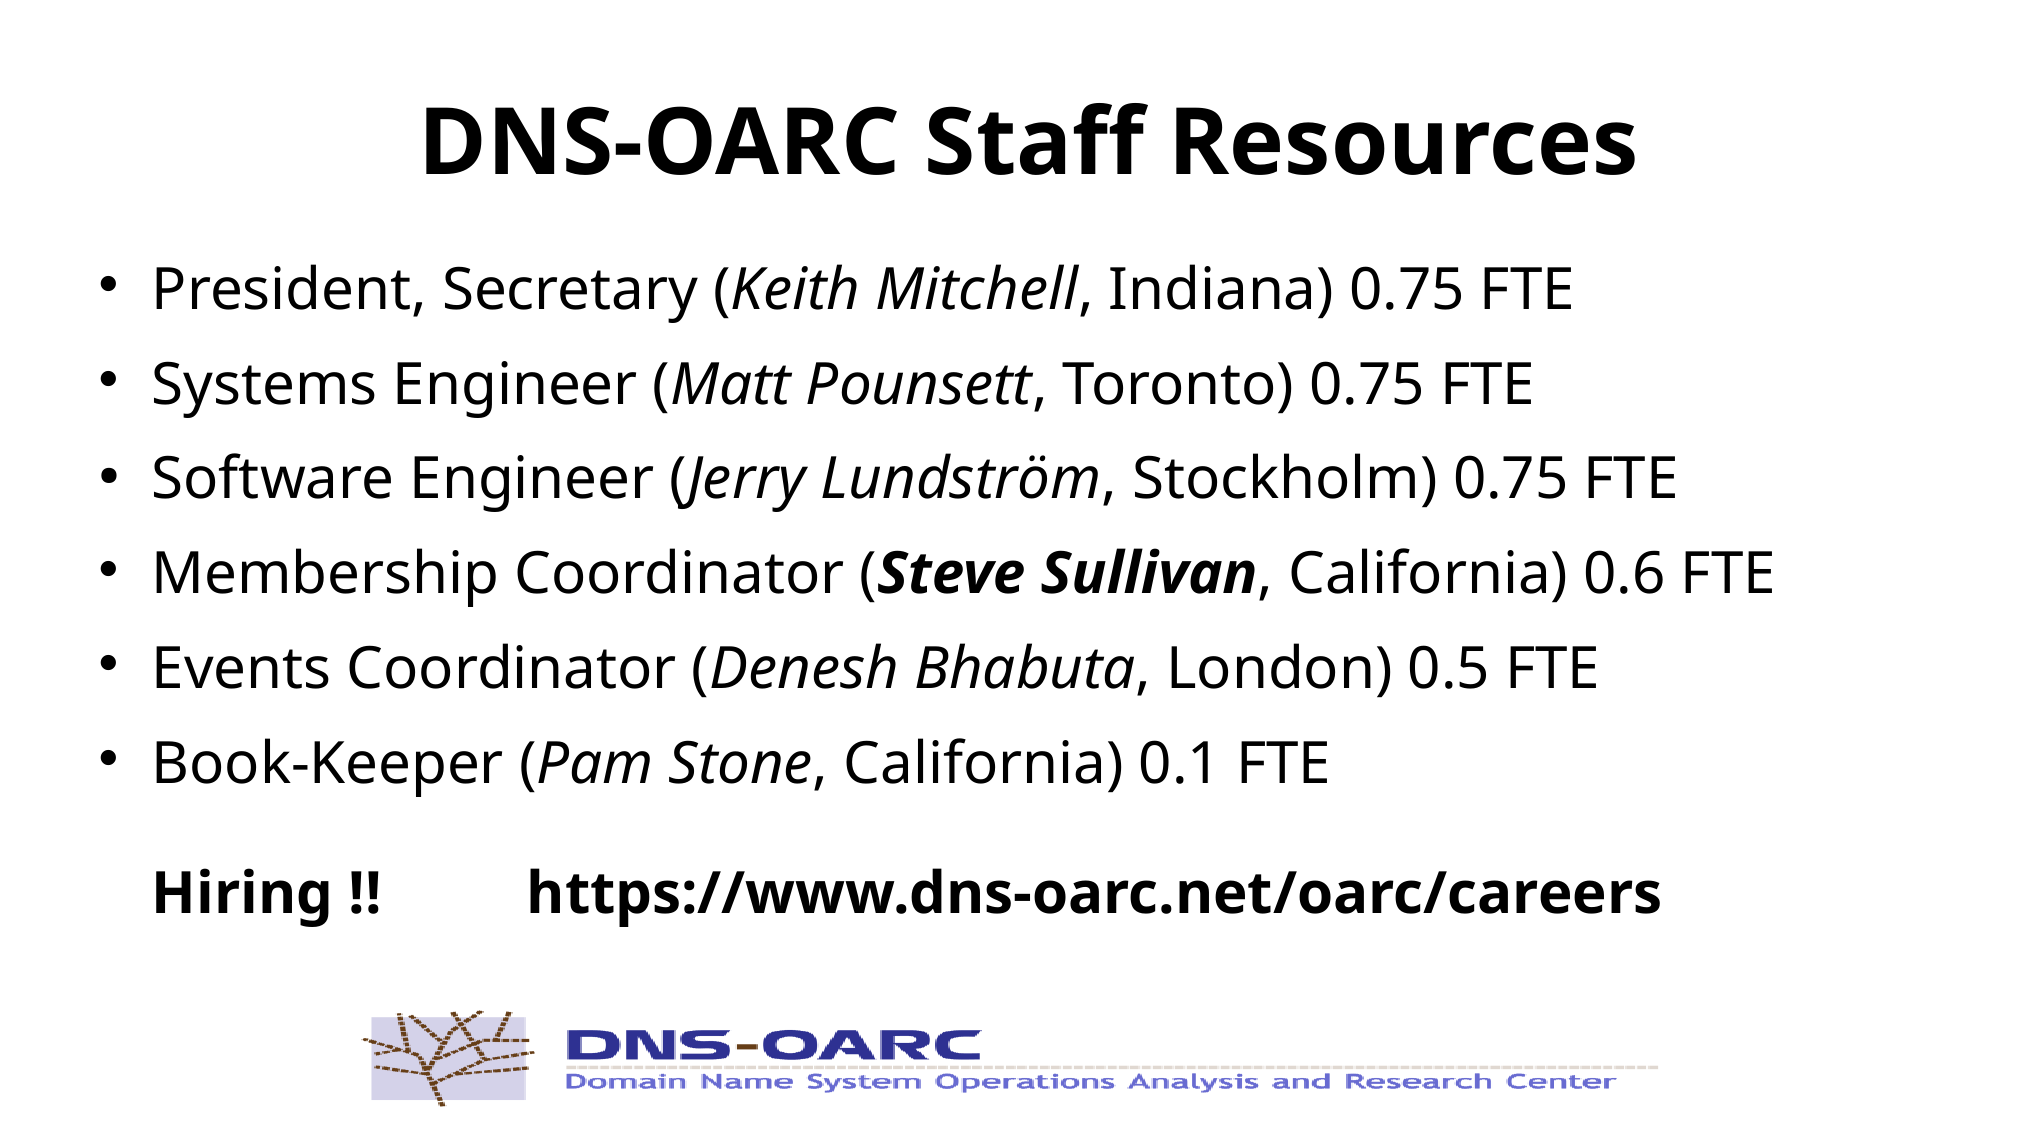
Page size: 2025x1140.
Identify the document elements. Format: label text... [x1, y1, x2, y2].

picture [289, 1004, 1700, 1113]
list President, Secretary (Keith Mitchell, Indiana) 0.75 FTE Systems Engineer (Matt Pounsett, Toronto) 0.75 FTE Software Engineer (Jerry Lundström, Stockholm) 0.75 FTE Membership Coordinator (Steve Sullivan, California) 0.6 FTE Events Coordinator (Denesh Bhabuta, London) 0.5 FTE Book-Keeper (Pam Stone, California) 0.1 FTE Hiring !! https://www.dns-oarc.net/oarc/careers [80, 252, 1944, 939]
title DNS-OARC Staff Resources [101, 45, 1924, 236]
